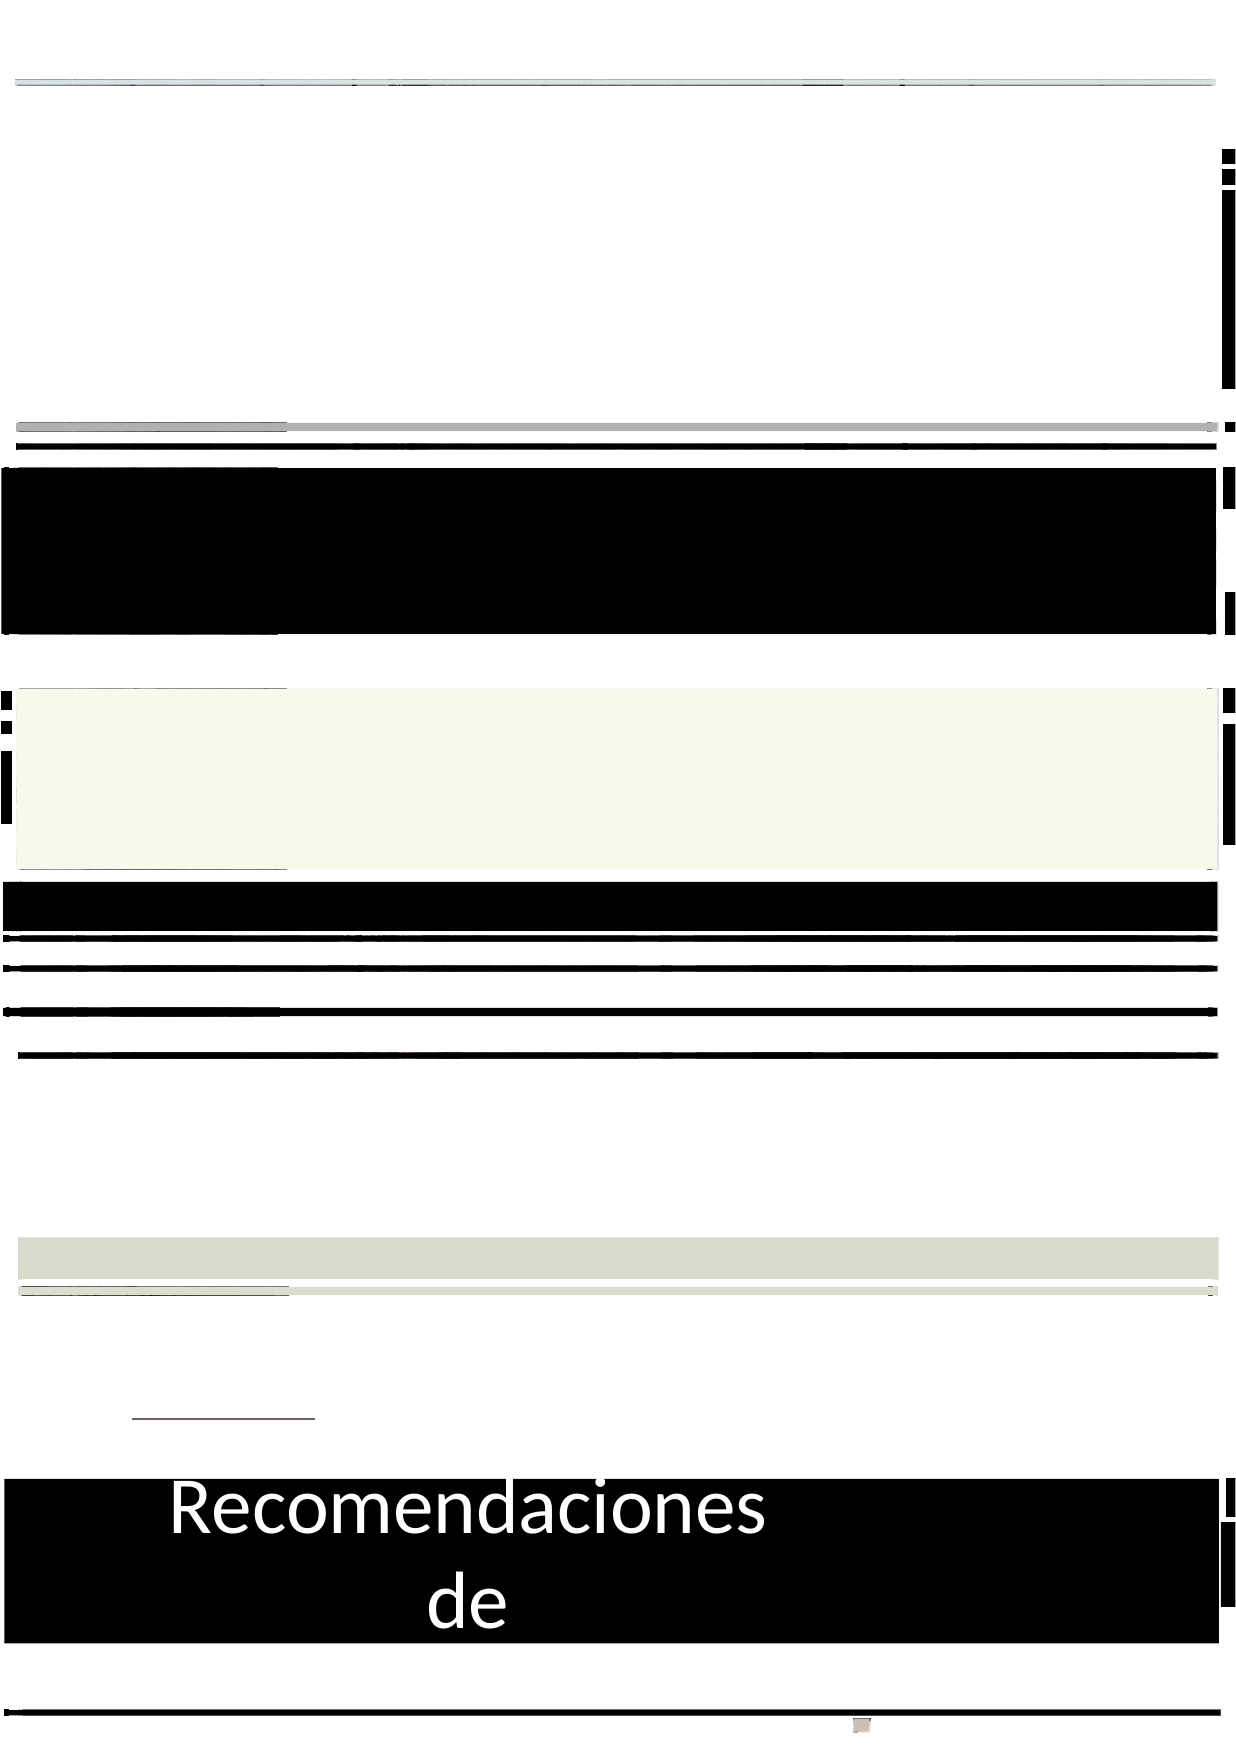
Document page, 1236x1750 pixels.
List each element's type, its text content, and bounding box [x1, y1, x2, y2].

text_box [1223, 688, 1235, 712]
text_box [1223, 468, 1235, 508]
picture [1225, 592, 1236, 635]
text_box [4, 1710, 1221, 1716]
picture [853, 1718, 871, 1733]
picture [1222, 169, 1236, 185]
title Recomendaciones de control interno 20żt2 [120, 1451, 822, 1646]
text_box [853, 1718, 870, 1732]
text_box [1226, 1478, 1235, 1516]
text_box [1222, 149, 1235, 163]
picture [1222, 190, 1236, 389]
text_box [1225, 592, 1235, 634]
picture [1223, 688, 1236, 713]
text_box [1225, 422, 1235, 432]
picture [1226, 1478, 1236, 1517]
text_box [1222, 190, 1235, 388]
picture [1223, 468, 1236, 509]
picture [1221, 1522, 1236, 1607]
text_box [1222, 169, 1235, 184]
picture [1223, 724, 1236, 845]
picture [1222, 150, 1236, 164]
text_box [1223, 724, 1235, 844]
text_box [1220, 1522, 1235, 1606]
